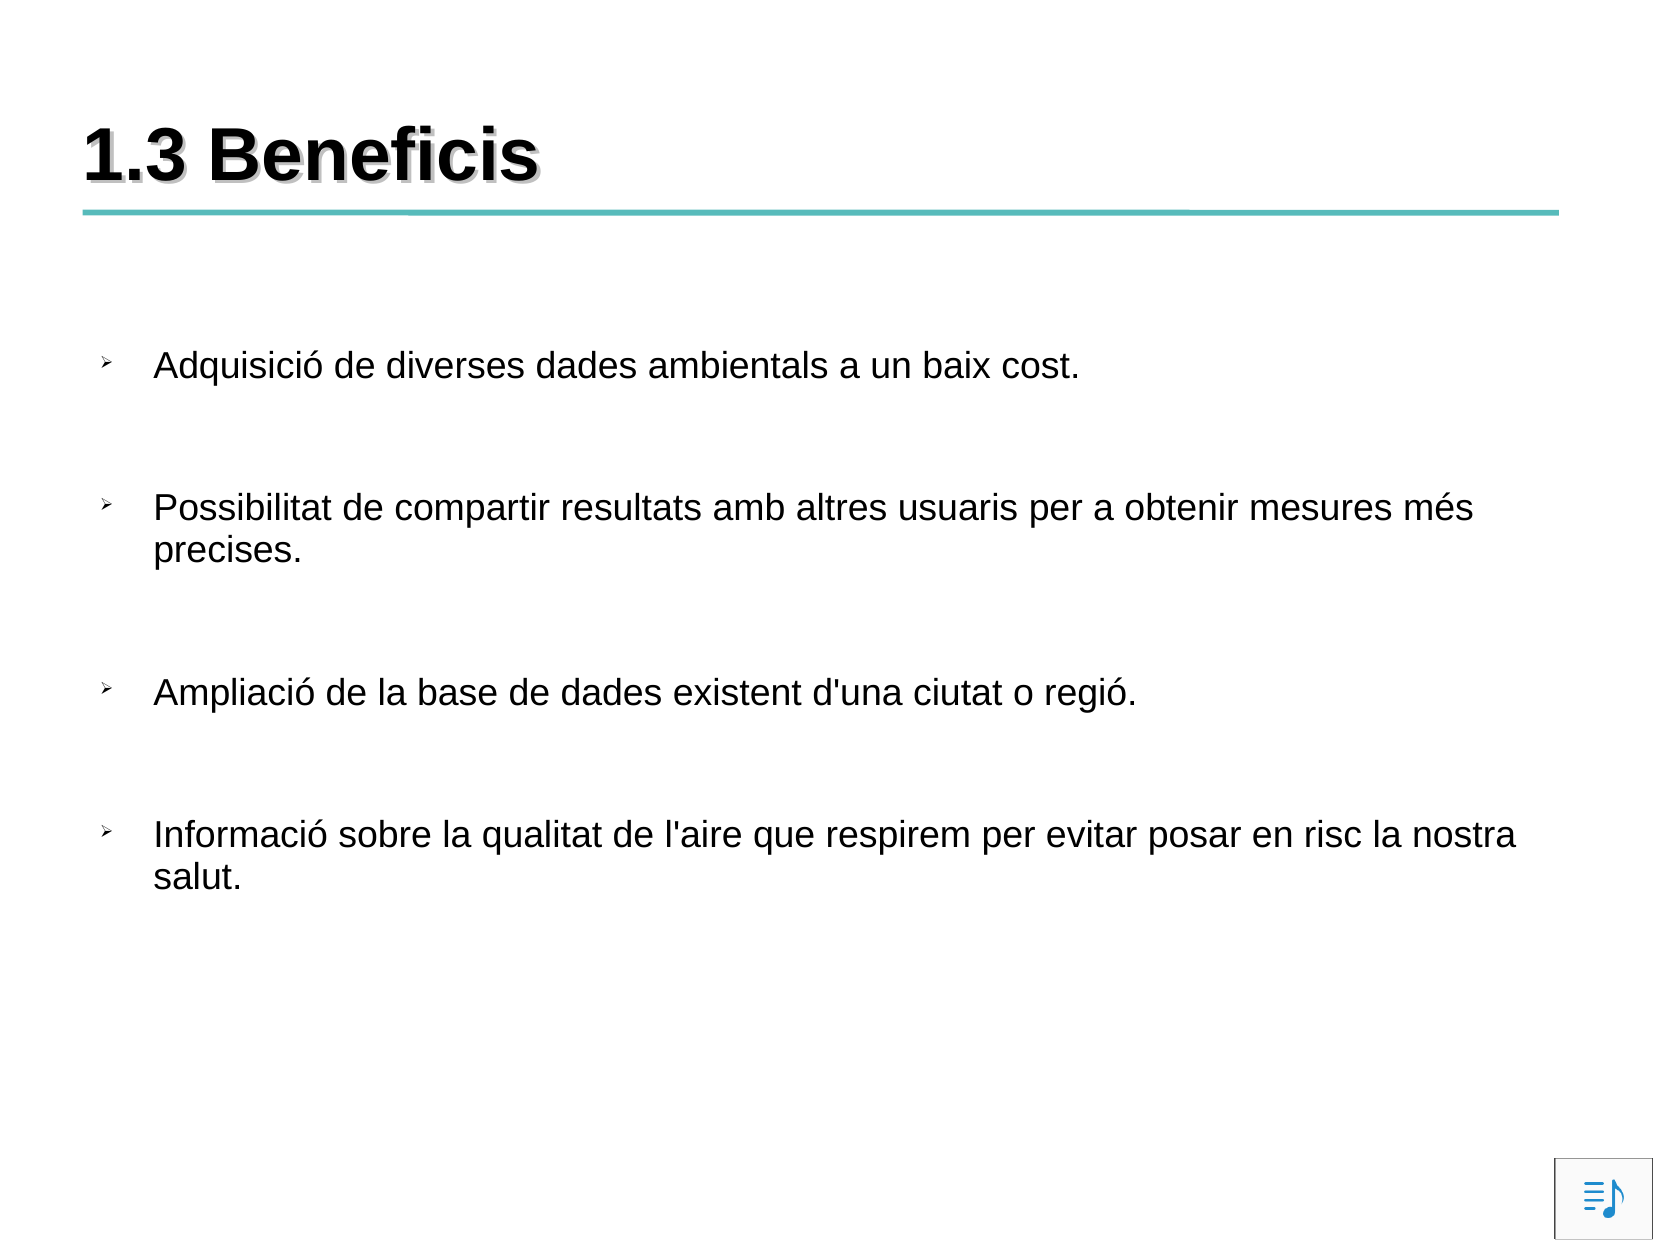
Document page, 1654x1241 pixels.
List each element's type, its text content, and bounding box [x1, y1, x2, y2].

title 1.3 Beneficis [82, 49, 1571, 257]
list Adquisició de diverses dades ambientals a un baix cost. Possibilitat de compartir resultats amb altres usuaris per a obtenir mesures més precises. Ampliació de la base de dades existent d'una ciutat o regió. Informació sobre la qualitat de l'aire que respirem per evitar posar en risc la nostra salut. [82, 342, 1571, 1087]
text_box [1553, 1156, 1654, 1241]
